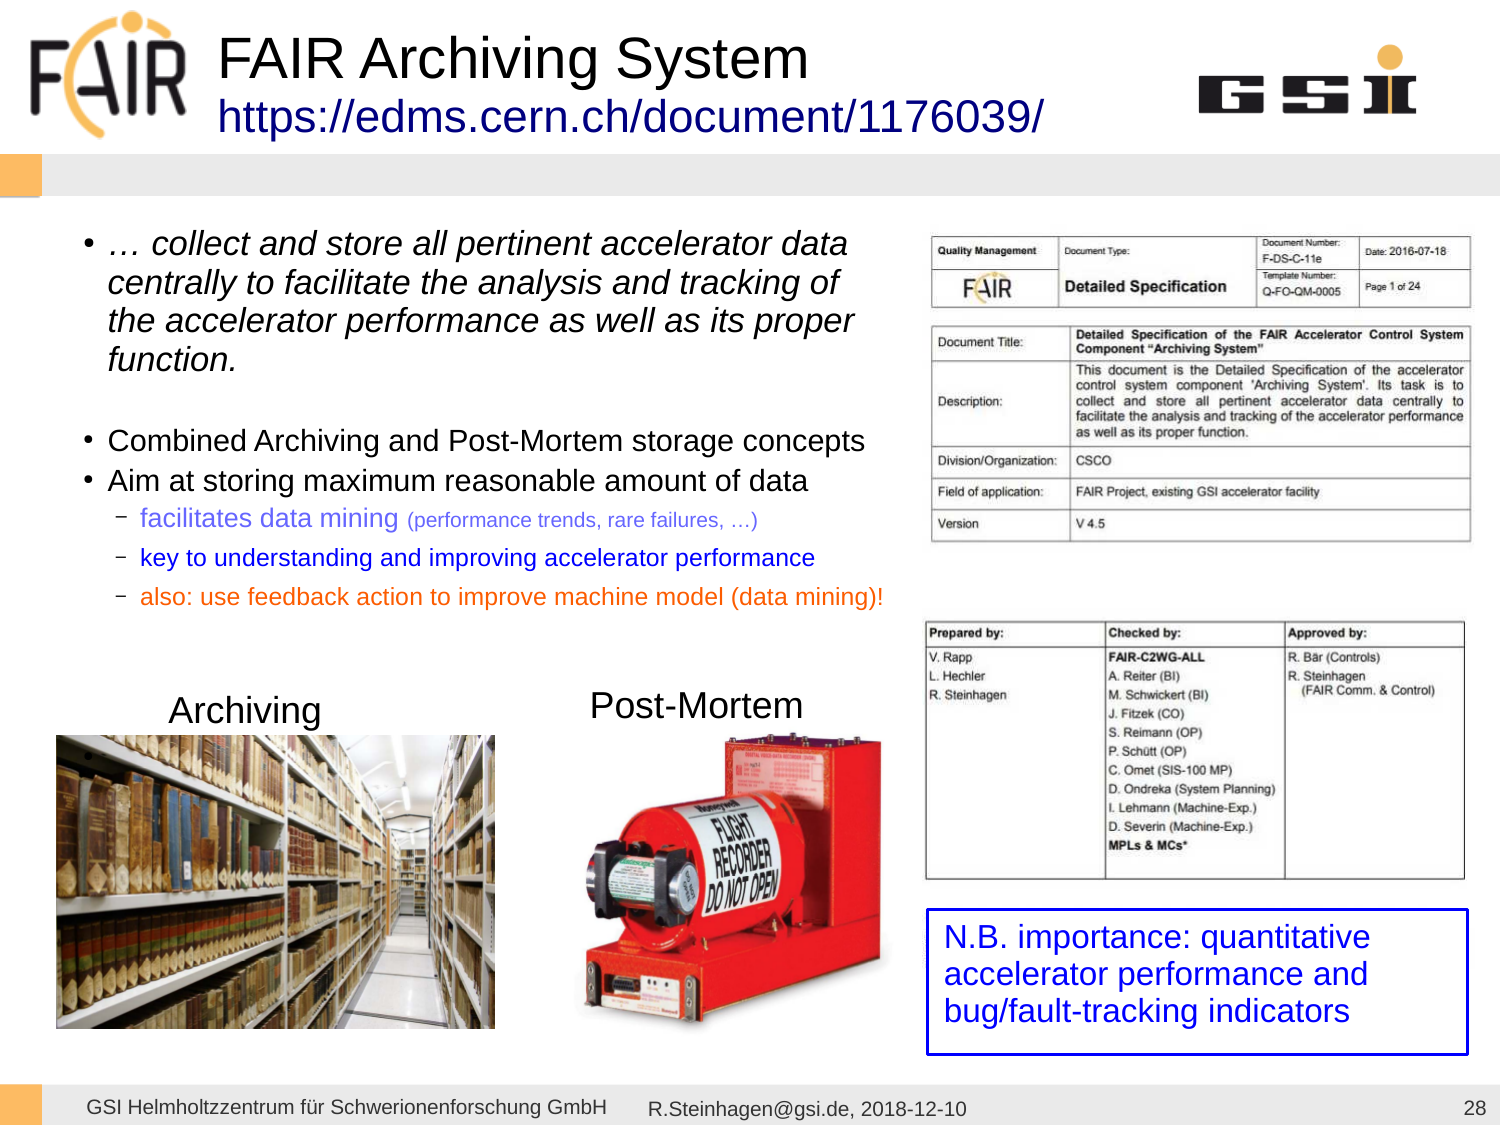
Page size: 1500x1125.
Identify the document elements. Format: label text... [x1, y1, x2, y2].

text_box Post-Mortem [574, 680, 832, 734]
picture [30, 9, 187, 141]
picture [922, 224, 1477, 987]
text_box Archiving [153, 682, 346, 740]
picture [56, 735, 495, 1029]
text_box N.B. importance: quantitative accelerator performance and bug/fault-tracking indicators [927, 909, 1468, 1055]
picture [1197, 42, 1419, 117]
title FAIR Archiving System https://edms.cern.ch/document/1176039/ [217, 20, 1109, 147]
list … collect and store all pertinent accelerator data centrally to facilitate the analysis and tracking of the accelerator performance as well as its proper function. Combined Archiving and Post-Mortem storage concepts Aim at storing maximum reasonable amount of data facilitates data mining (performance trends, rare failures, …) key to understanding and improving accelerator performance also: use feedback action to improve machine model (data mining)! [75, 224, 892, 680]
picture [568, 714, 904, 1050]
